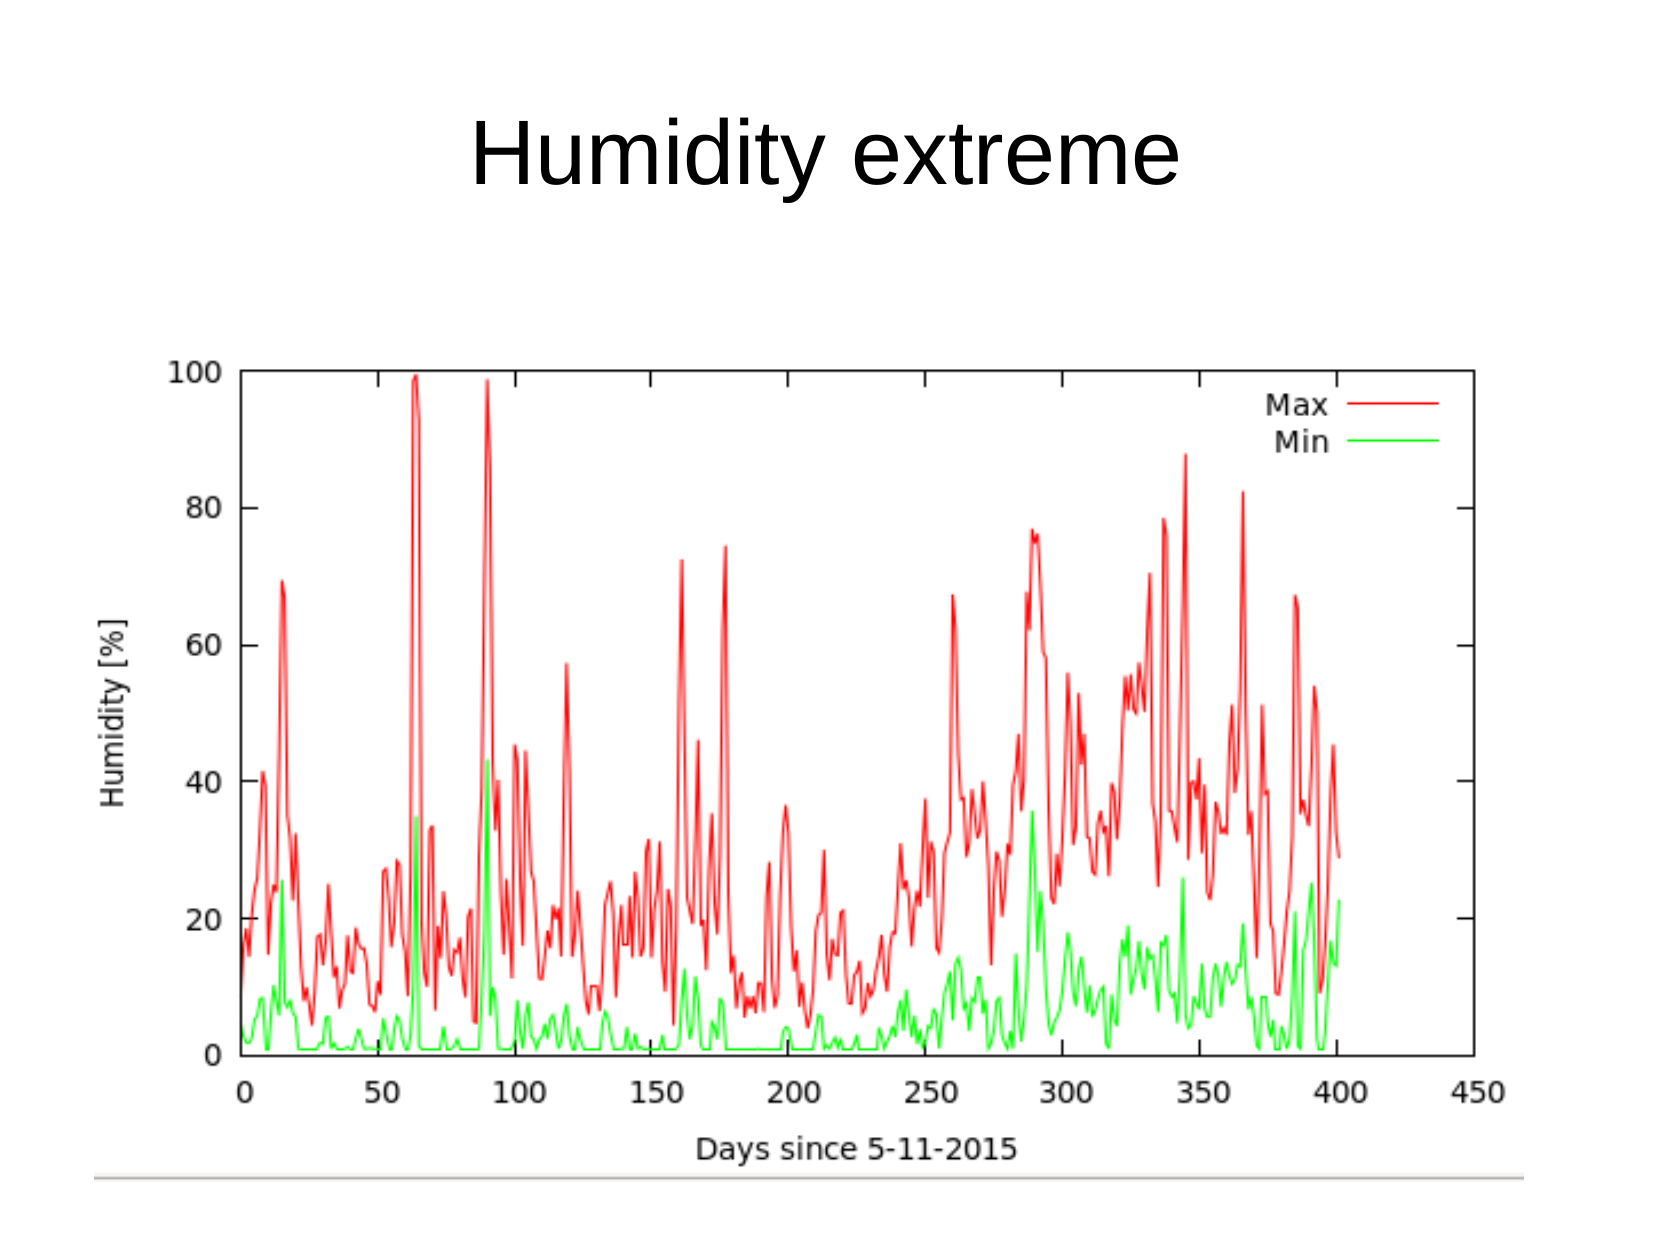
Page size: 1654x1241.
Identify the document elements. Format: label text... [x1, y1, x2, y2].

picture [94, 344, 1524, 1182]
title Humidity extreme [82, 49, 1571, 257]
